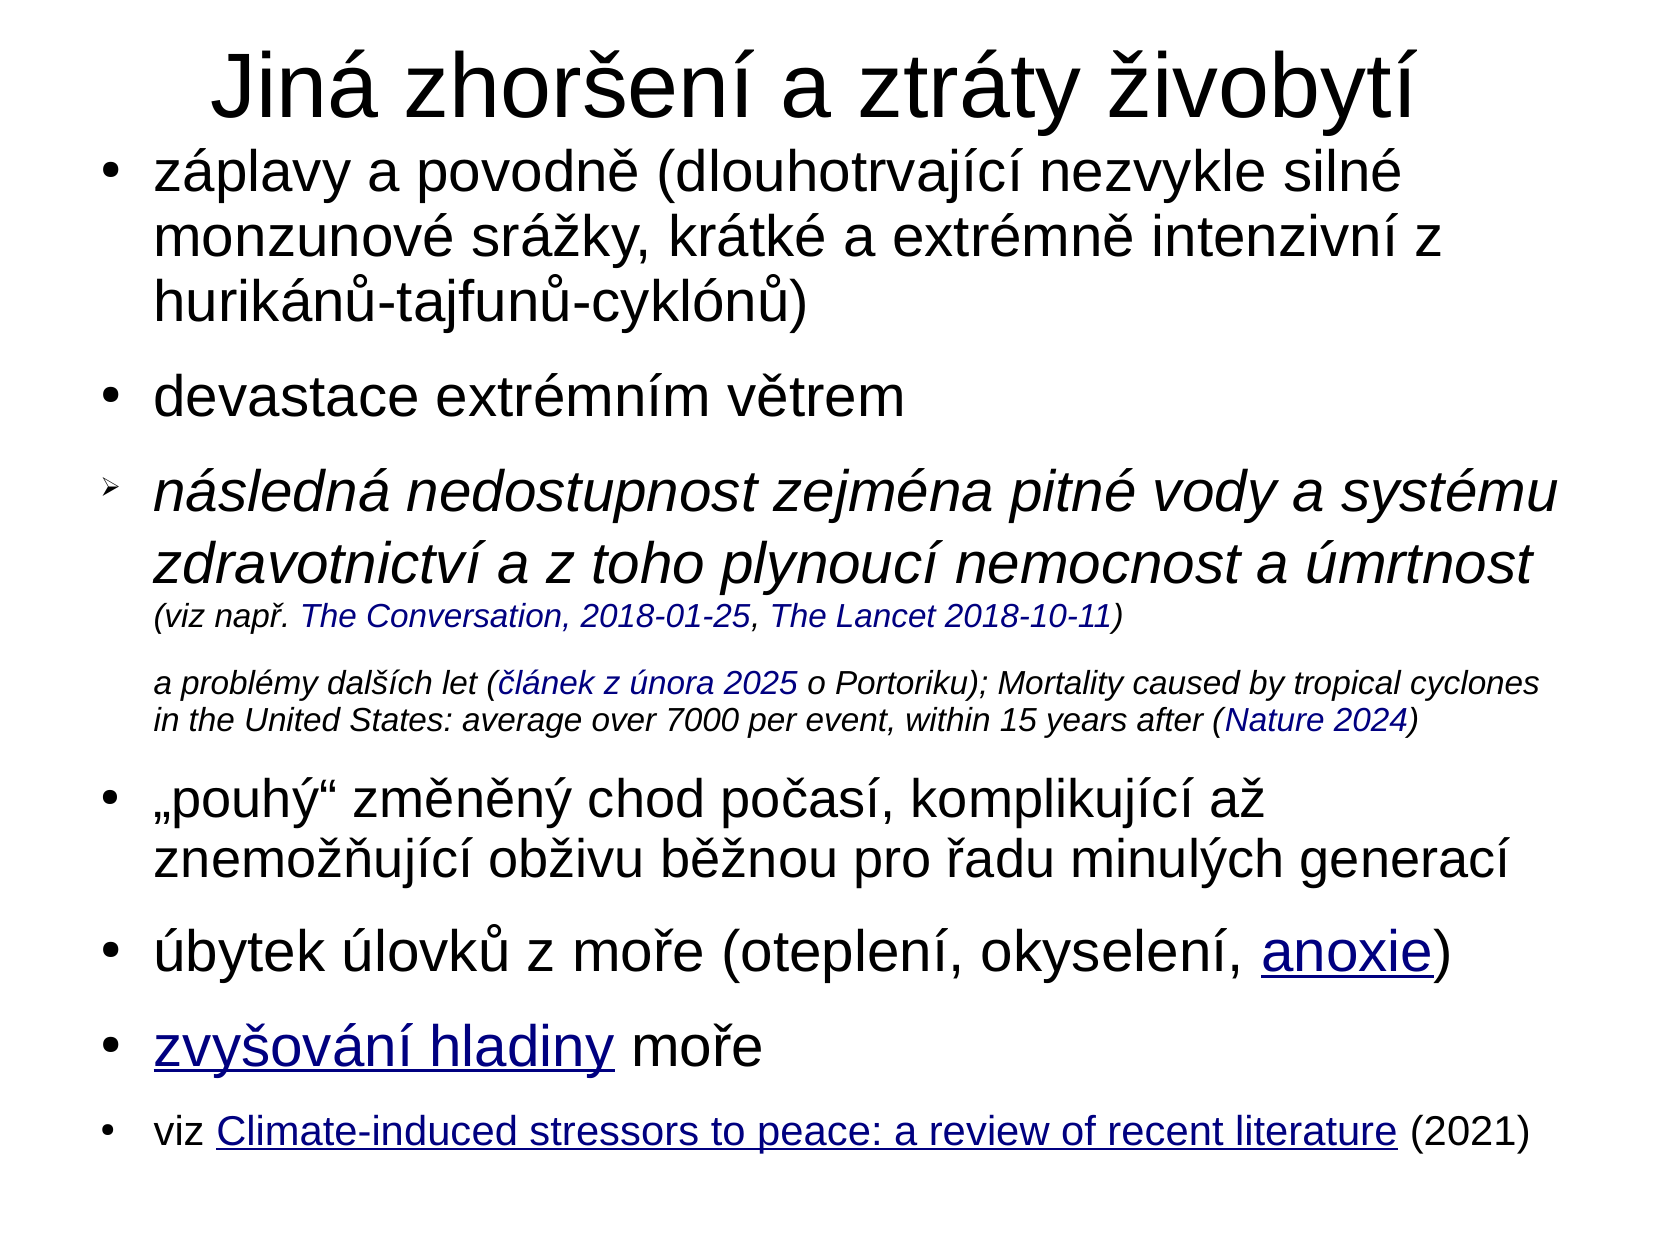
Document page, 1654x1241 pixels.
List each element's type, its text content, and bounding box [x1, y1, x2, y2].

list záplavy a povodně (dlouhotrvající nezvykle silné monzunové srážky, krátké a extrémně intenzivní z hurikánů-tajfunů-cyklónů) devastace extrémním větrem následná nedostupnost zejména pitné vody a systému zdravotnictví a z toho plynoucí nemocnost a úmrtnost (viz např. The Conversation, 2018-01-25, The Lancet 2018-10-11) a problémy dalších let (článek z února 2025 o Portoriku); Mortality caused by tropical cyclones in the United States: average over 7000 per event, within 15 years after (Nature 2024) „pouhý“ změněný chod počasí, komplikující až znemožňující obživu běžnou pro řadu minulých generací úbytek úlovků z moře (oteplení, okyselení, anoxie) zvyšování hladiny moře viz Climate-induced stressors to peace: a review of recent literature (2021) [82, 139, 1571, 1155]
title Jiná zhoršení a ztráty živobytí [70, 0, 1560, 189]
